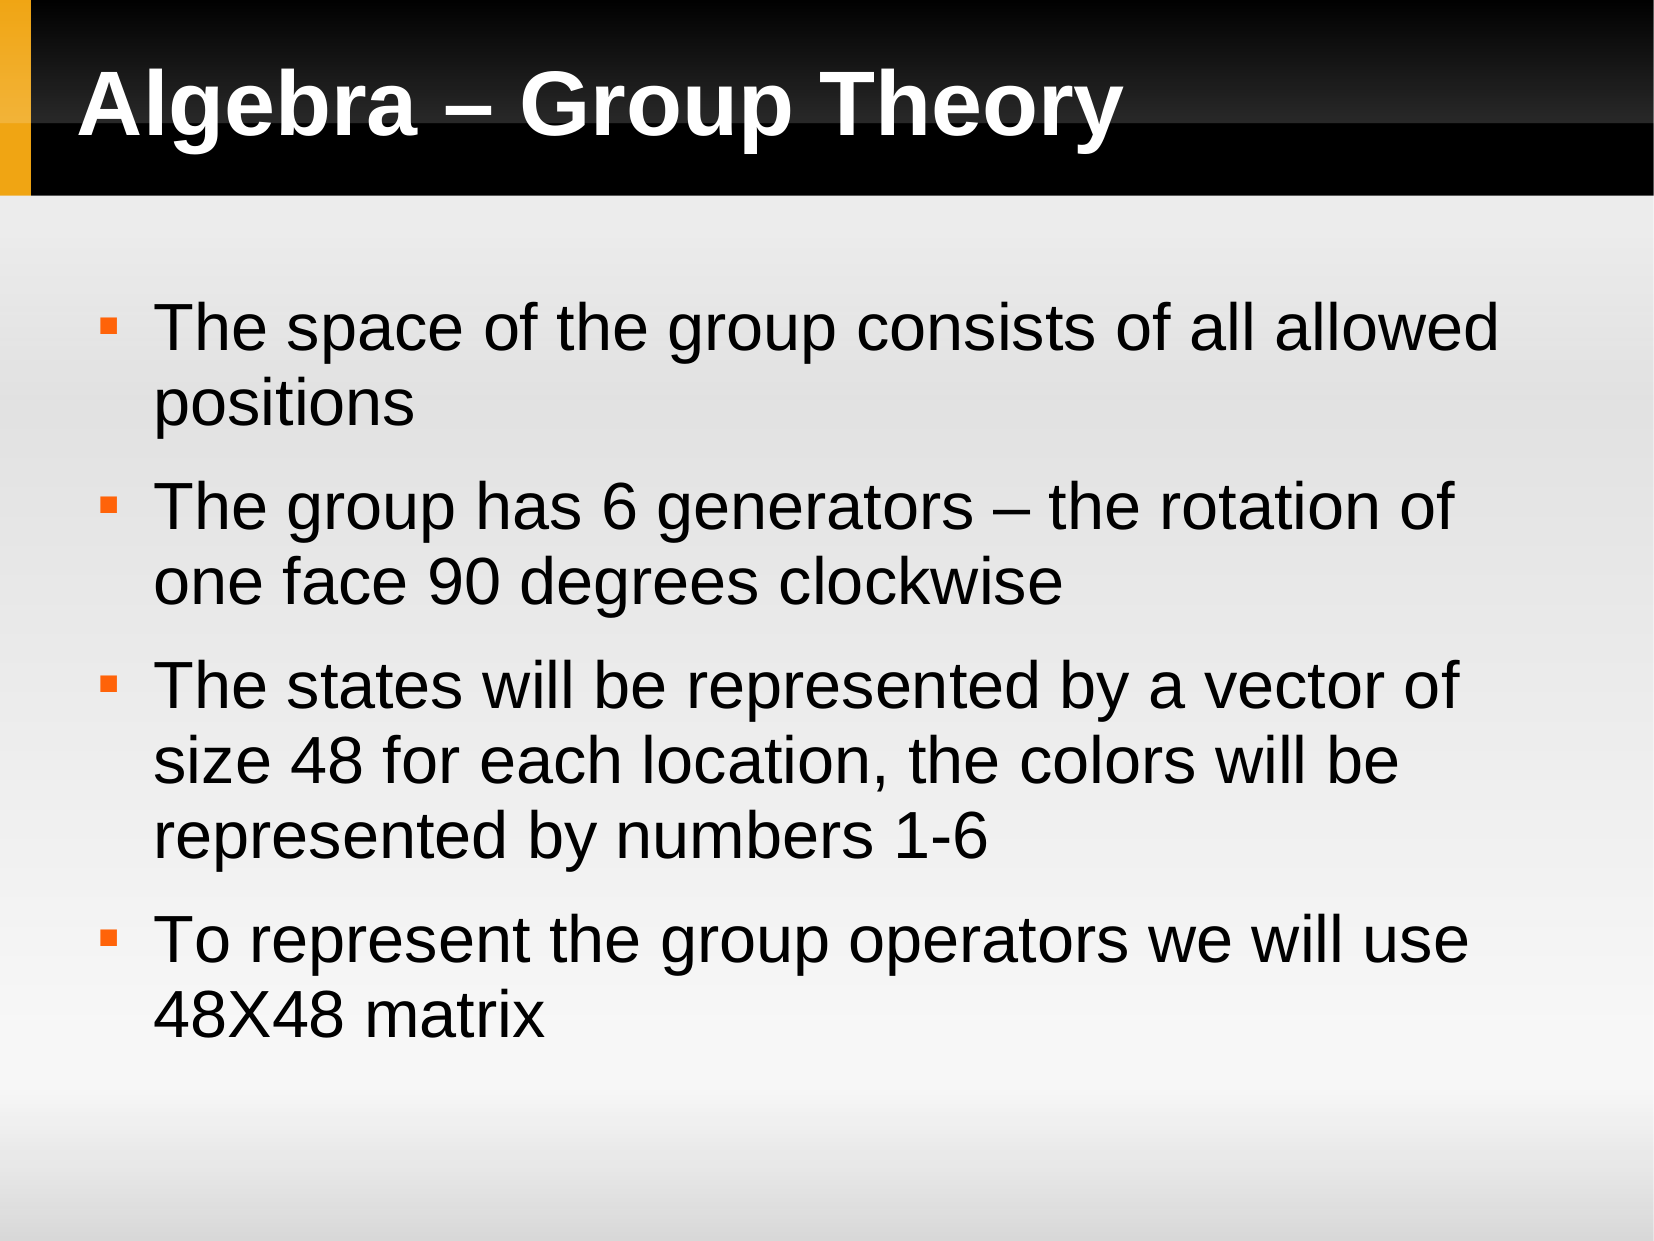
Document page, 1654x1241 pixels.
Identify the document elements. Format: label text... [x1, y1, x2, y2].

list The space of the group consists of all allowed positions The group has 6 generators – the rotation of one face 90 degrees clockwise The states will be represented by a vector of size 48 for each location, the colors will be represented by numbers 1-6 To represent the group operators we will use 48X48 matrix [82, 290, 1571, 1157]
picture [0, 0, 1654, 1241]
title Algebra – Group Theory [76, 0, 1565, 208]
